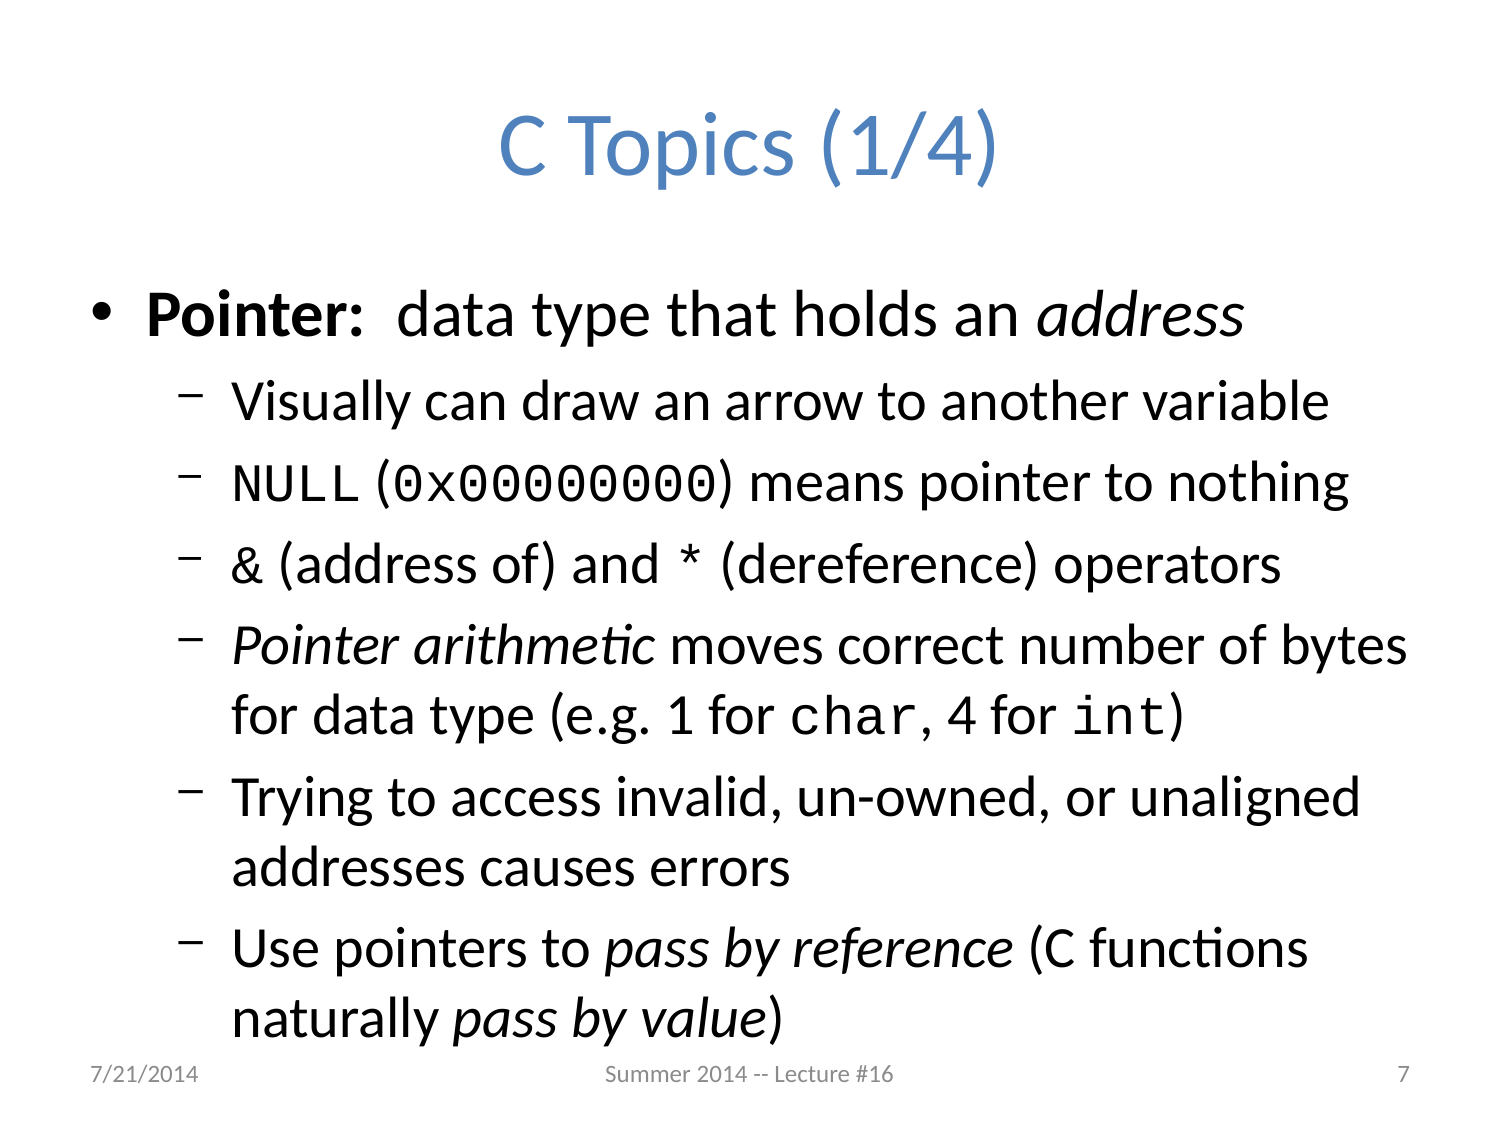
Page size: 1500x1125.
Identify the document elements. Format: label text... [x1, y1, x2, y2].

footer Summer 2014 -- Lecture #16 [512, 1042, 988, 1103]
slide_number <number> [1074, 1042, 1425, 1103]
slide_number 7/21/2014 [75, 1042, 425, 1103]
title C Topics (1/4) [75, 45, 1425, 233]
list Pointer: data type that holds an address Visually can draw an arrow to another variable NULL (0x00000000) means pointer to nothing & (address of) and * (dereference) operators Pointer arithmetic moves correct number of bytes for data type (e.g. 1 for char, 4 for int) Trying to access invalid, un-owned, or unaligned addresses causes errors Use pointers to pass by reference (C functions naturally pass by value) [75, 262, 1425, 1073]
